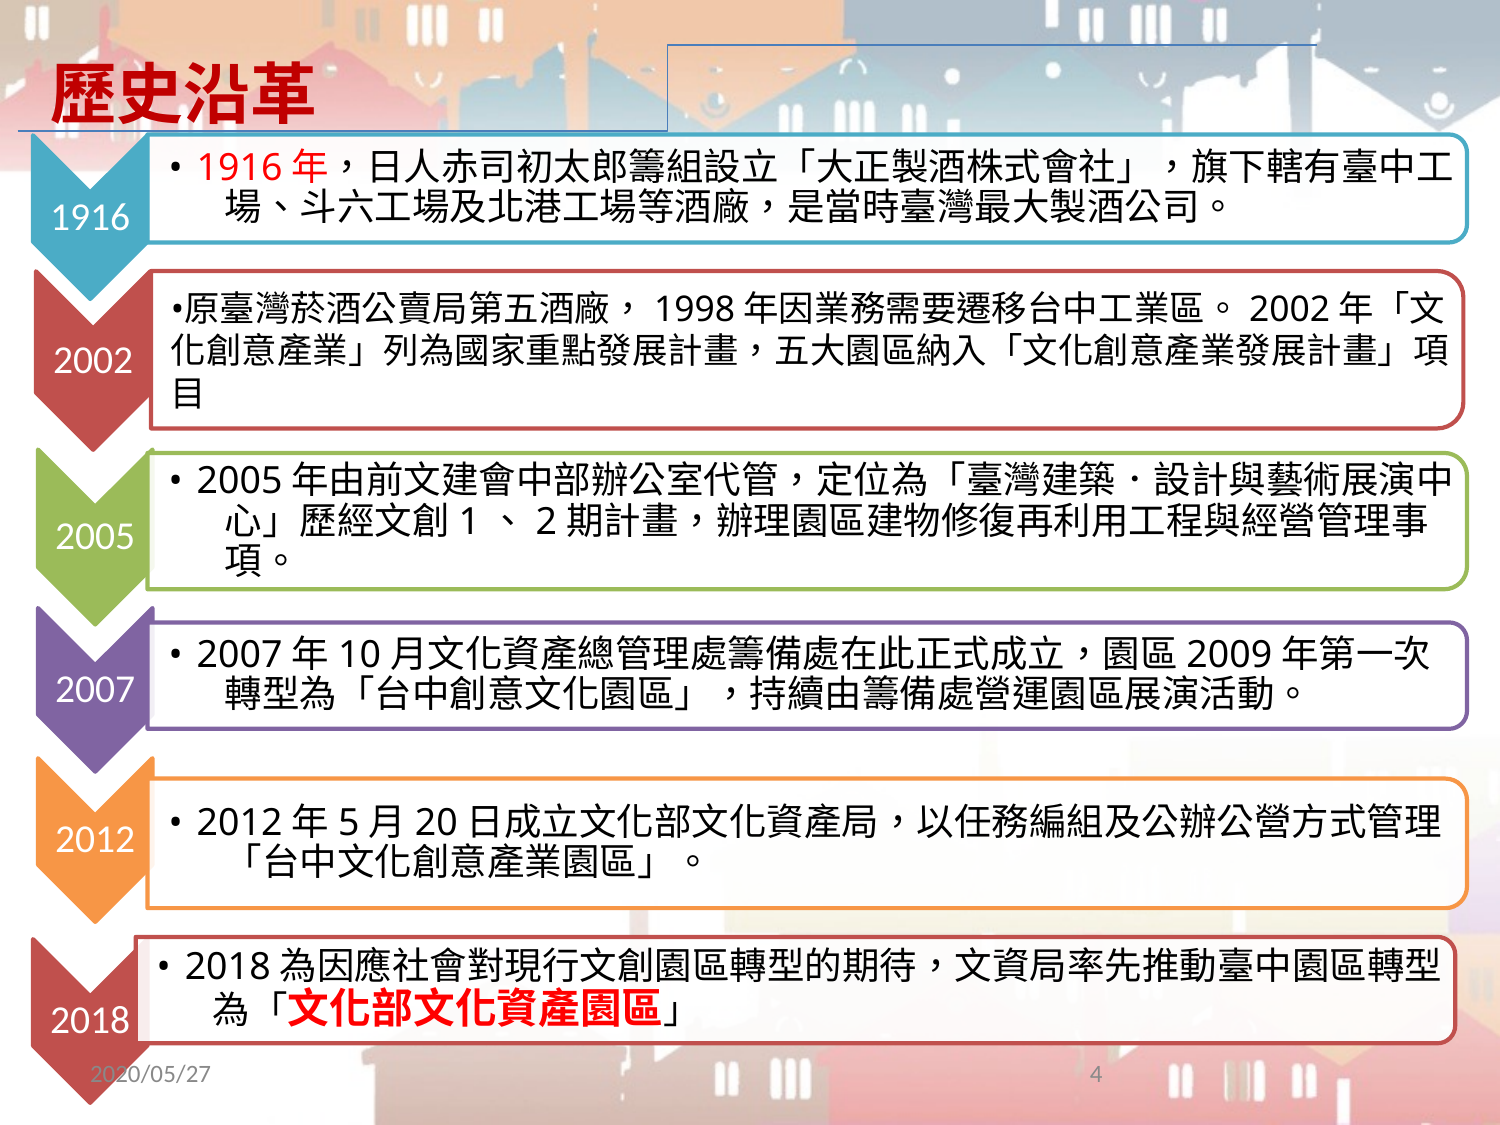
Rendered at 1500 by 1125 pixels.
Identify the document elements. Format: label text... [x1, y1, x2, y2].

text_box 2012 [37, 758, 153, 922]
text_box 2020/05/27 [75, 1042, 426, 1103]
text_box 1916 [32, 135, 147, 299]
text_box 2018 [32, 939, 135, 1088]
text_box 2018為因應社會對現行文創園區轉型的期待，文資局率先推動臺中園區轉型為「文化部文化資產園區」 [135, 936, 1456, 1044]
text_box 1916年，日人赤司初太郎籌組設立「大正製酒株式會社」，旗下轄有臺中工場、斗六工場及北港工場等酒廠，是當時臺灣最大製酒公司。 [147, 134, 1467, 243]
text_box 2007 [37, 608, 153, 772]
text_box 2005年由前文建會中部辦公室代管，定位為「臺灣建築．設計與藝術展演中心」歷經文創1、2期計畫，辦理園區建物修復再利用工程與經營管理事項。 [147, 452, 1467, 590]
text_box 歷史沿革 [35, 132, 425, 140]
text_box 2012年5月20日成立文化部文化資產局，以任務編組及公辦公營方式管理「台中文化創意產業園區」。 [147, 778, 1467, 909]
text_box 原臺灣菸酒公賣局第五酒廠，1998年因業務需要遷移台中工業區。2002年「文化創意產業」列為國家重點發展計畫，五大園區納入「文化創意產業發展計畫」項目 [151, 271, 1464, 429]
text_box 2005 [37, 449, 147, 625]
text_box 2002 [35, 271, 151, 450]
text_box 歷史沿革 [35, 45, 425, 130]
text_box 2007年10月文化資產總管理處籌備處在此正式成立，園區2009年第一次轉型為「台中創意文化園區」，持續由籌備處營運園區展演活動。 [147, 622, 1467, 729]
text_box 4 [1074, 1042, 1426, 1103]
